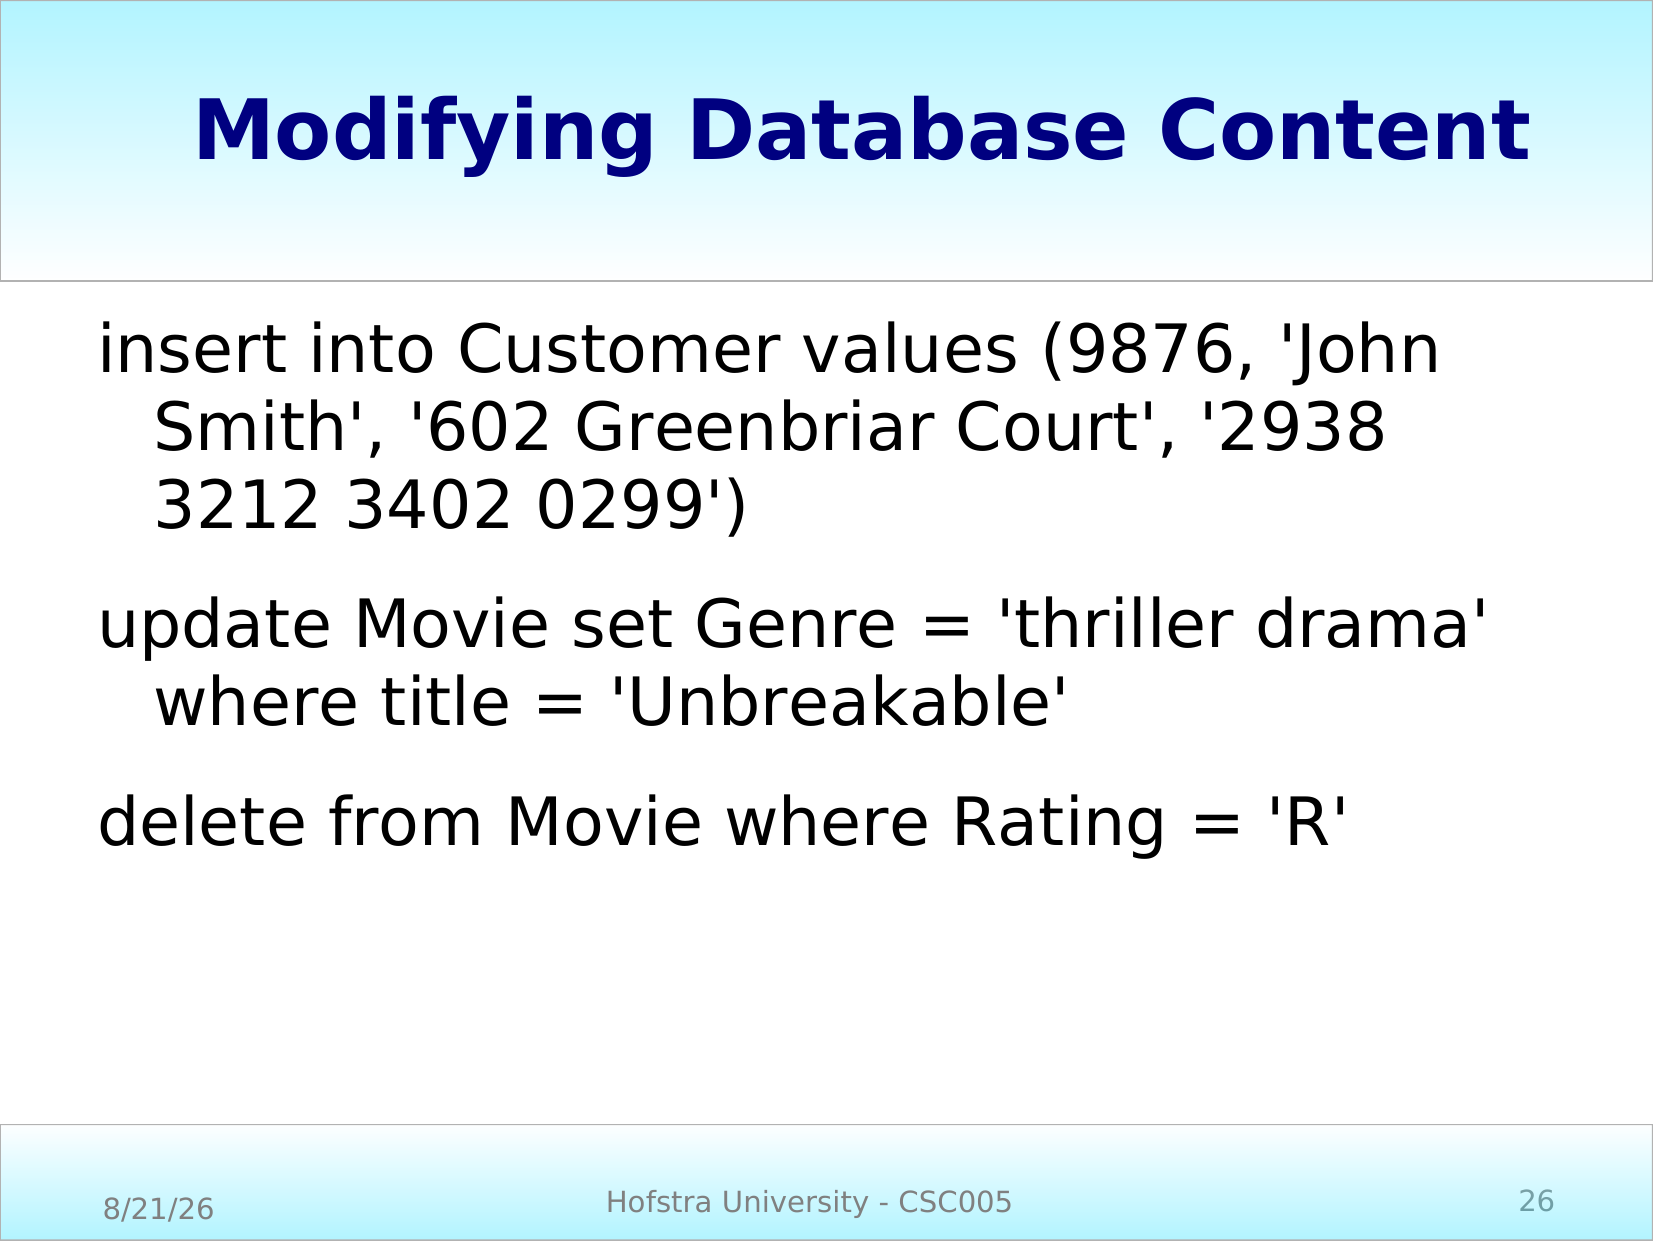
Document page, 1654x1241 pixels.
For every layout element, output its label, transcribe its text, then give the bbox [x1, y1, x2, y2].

title Modifying Database Content [112, 12, 1612, 250]
list insert into Customer values (9876, 'John Smith', '602 Greenbriar Court', '2938 3212 3402 0299') update Movie set Genre = 'thriller drama' where title = 'Unbreakable' delete from Movie where Rating = 'R' [82, 303, 1571, 1131]
